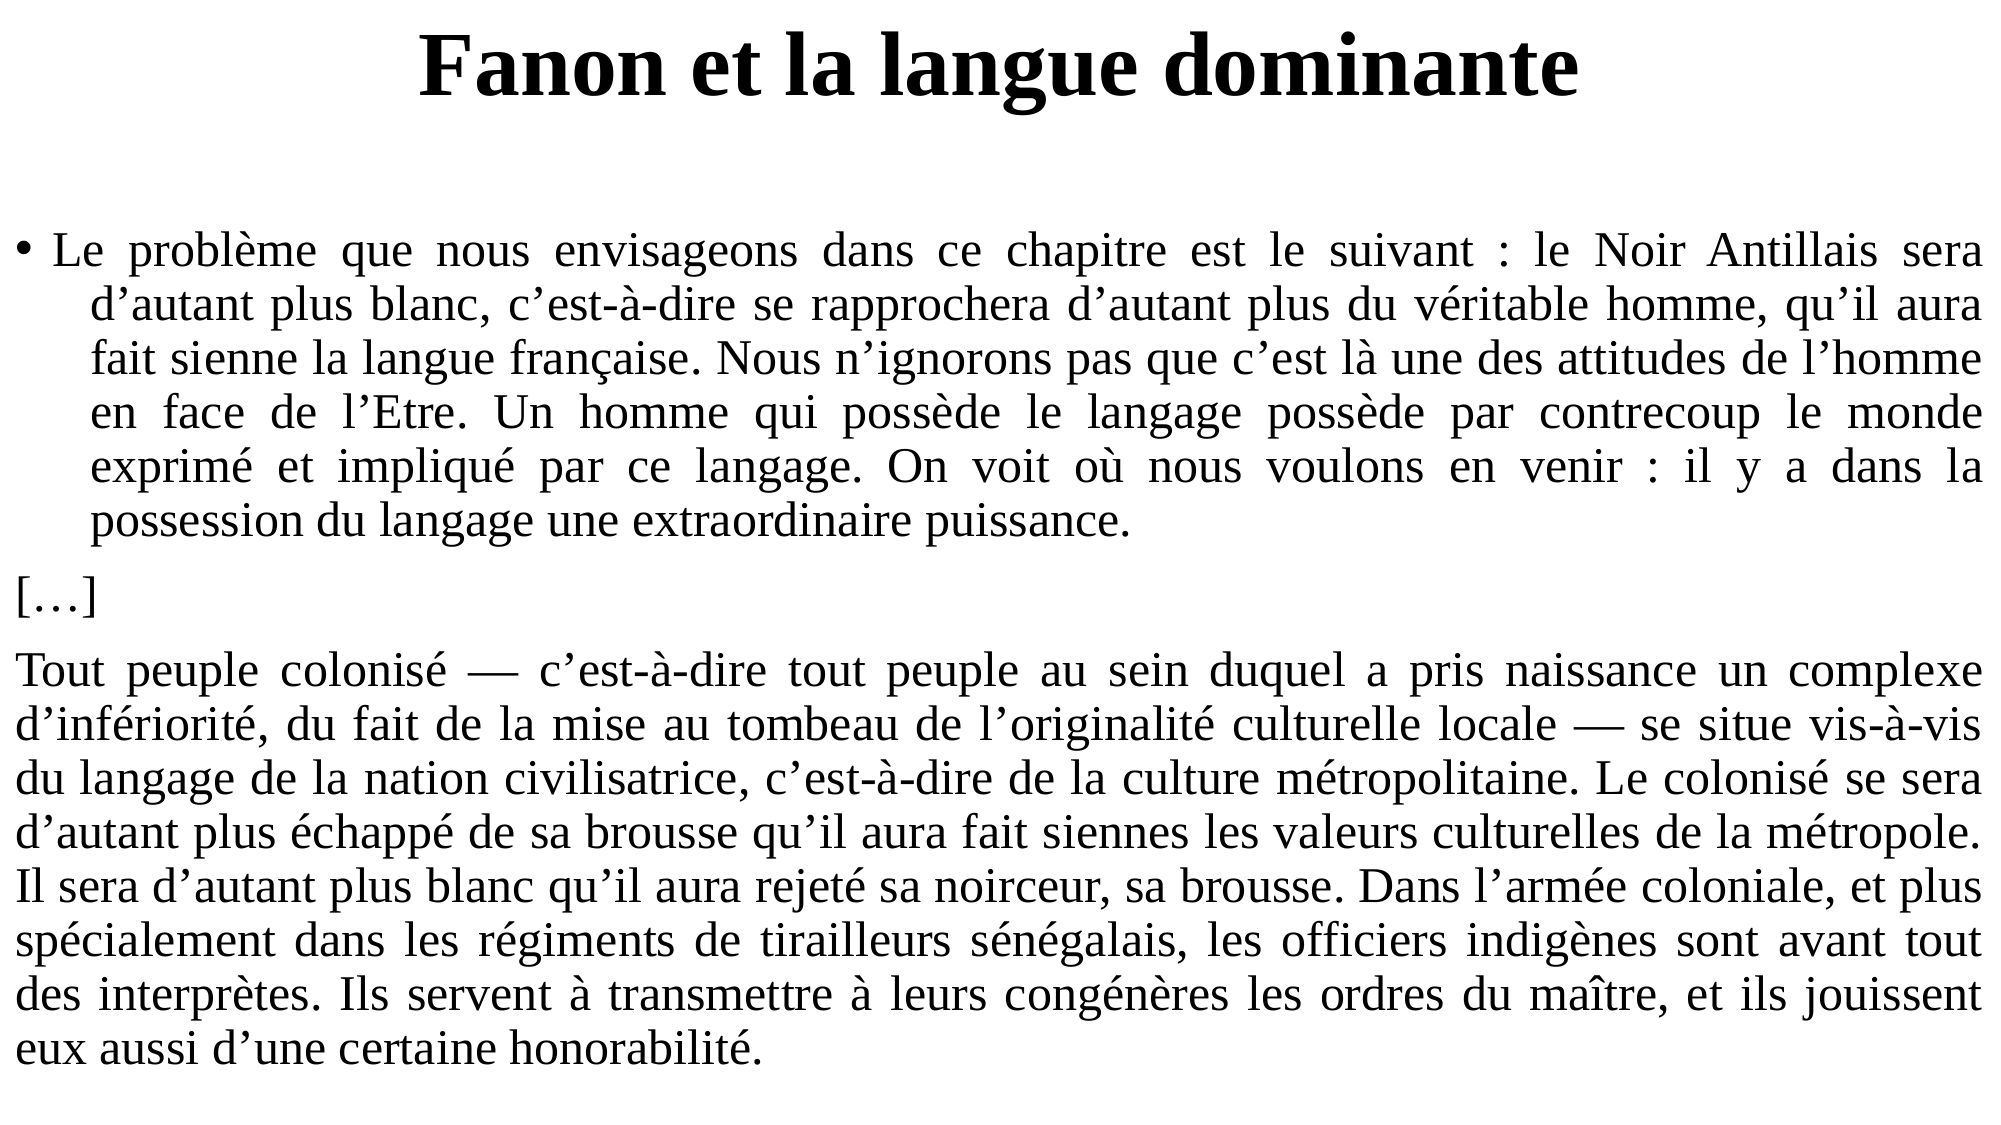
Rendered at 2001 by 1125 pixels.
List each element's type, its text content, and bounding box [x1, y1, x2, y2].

list Le problème que nous envisageons dans ce chapitre est le suivant : le Noir Antillais sera d’autant plus blanc, c’est-à-dire se rapprochera d’autant plus du véritable homme, qu’il aura fait sienne la langue française. Nous n’ignorons pas que c’est là une des attitudes de l’homme en face de l’Etre. Un homme qui possède le langage possède par contrecoup le monde exprimé et impliqué par ce langage. On voit où nous voulons en venir : il y a dans la possession du langage une extraordinaire puissance. […] Tout peuple colonisé — c’est-à-dire tout peuple au sein duquel a pris naissance un complexe d’infériorité, du fait de la mise au tombeau de l’originalité culturelle locale — se situe vis-à-vis du langage de la nation civilisatrice, c’est-à-dire de la culture métropolitaine. Le colonisé se sera d’autant plus échappé de sa brousse qu’il aura fait siennes les valeurs culturelles de la métropole. Il sera d’autant plus blanc qu’il aura rejeté sa noirceur, sa brousse. Dans l’armée coloniale, et plus spécialement dans les régiments de tirailleurs sénégalais, les officiers indigènes sont avant tout des interprètes. Ils servent à transmettre à leurs congénères les ordres du maître, et ils jouissent eux aussi d’une certaine honorabilité. [0, 216, 2000, 1125]
title Fanon et la langue dominante [137, 0, 1863, 133]
